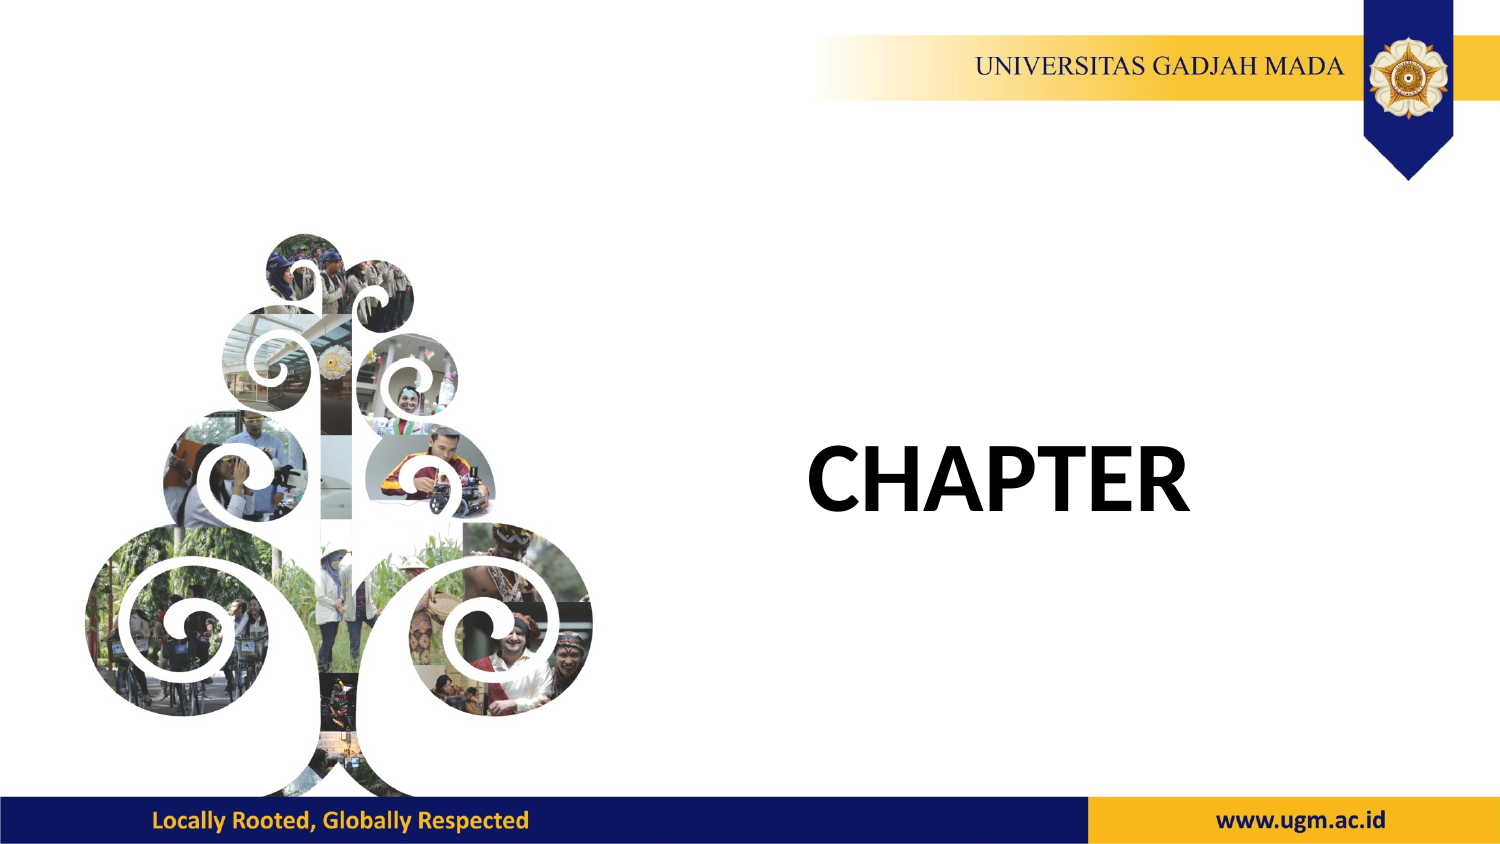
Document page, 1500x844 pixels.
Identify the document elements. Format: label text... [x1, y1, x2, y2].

text_box CHAPTER [624, 404, 1375, 540]
picture [0, 0, 1500, 844]
